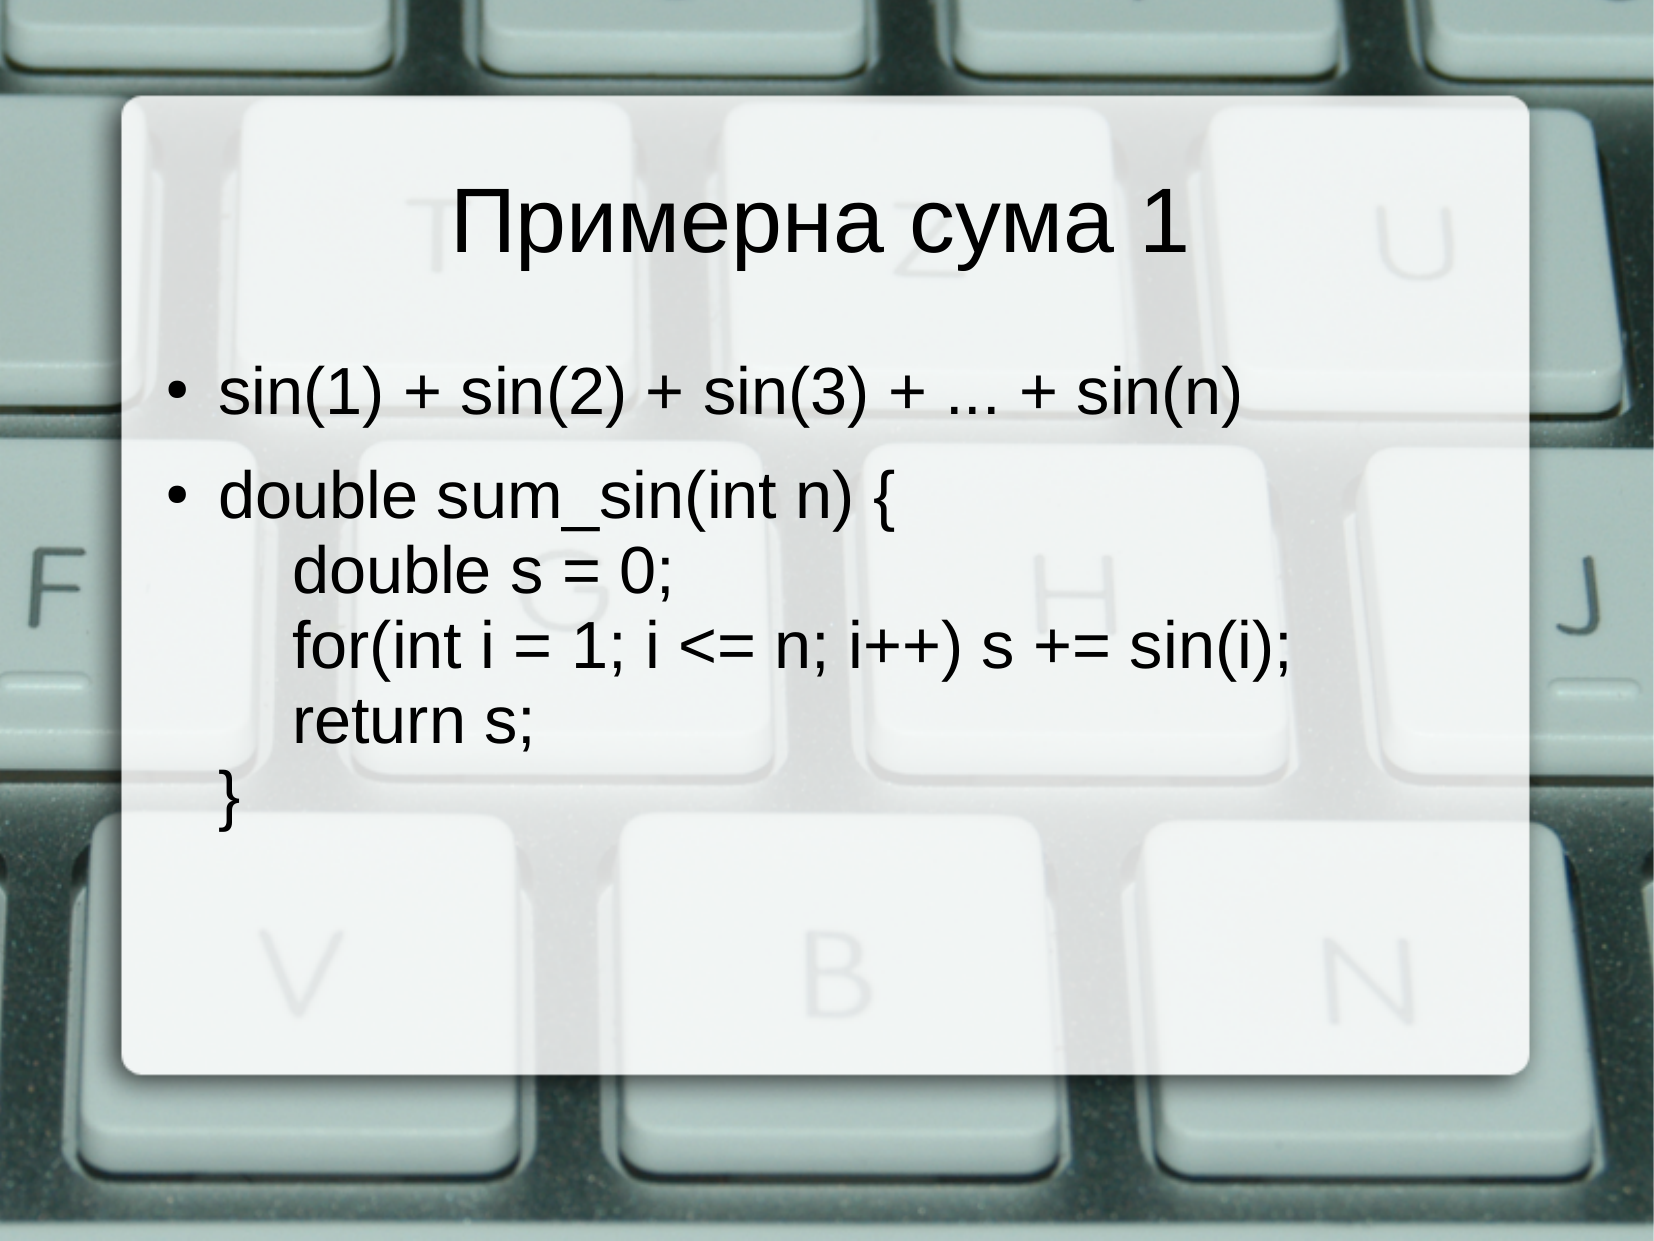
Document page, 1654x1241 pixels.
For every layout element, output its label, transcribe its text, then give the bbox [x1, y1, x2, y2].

list sin(1) + sin(2) + sin(3) + ... + sin(n) double sum_sin(int n) { double s = 0; for(int i = 1; i <= n; i++) s += sin(i); return s; } [147, 354, 1506, 1074]
picture [0, 0, 1654, 1241]
title Примерна сума 1 [135, 117, 1506, 325]
